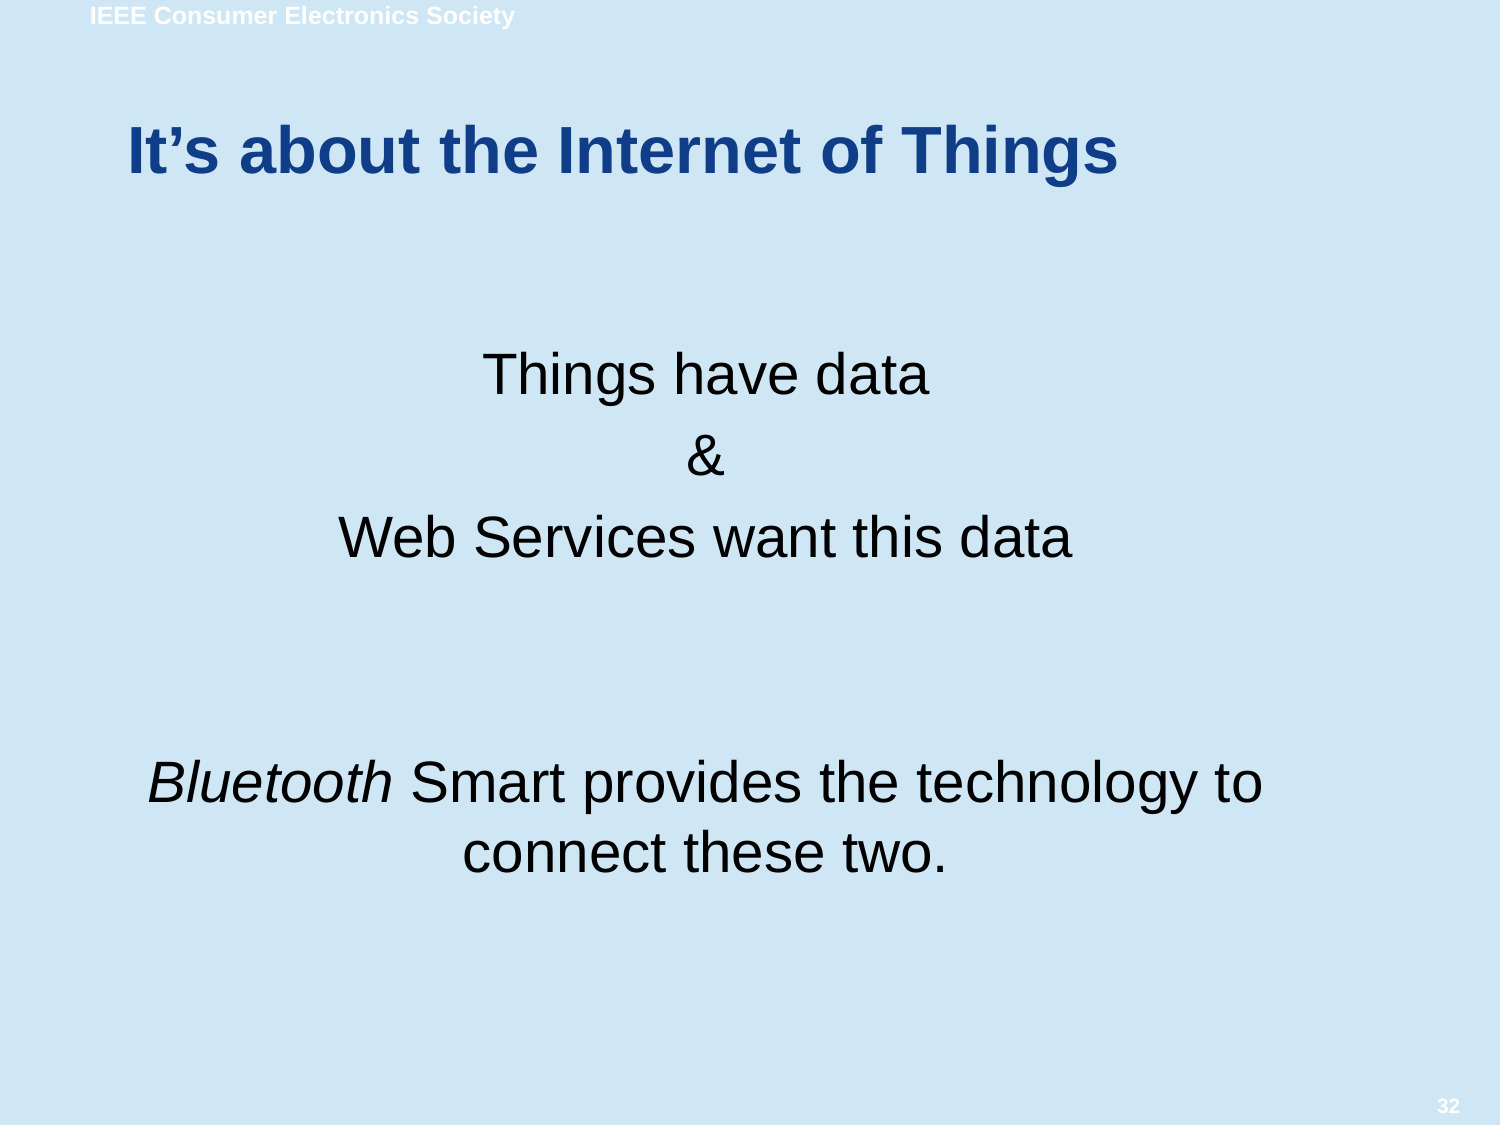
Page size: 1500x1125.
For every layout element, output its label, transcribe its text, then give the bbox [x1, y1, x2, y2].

title It’s about the Internet of Things [112, 99, 1388, 288]
list Things have data & Web Services want this data Bluetooth Smart provides the technology to connect these two. [75, 235, 1338, 985]
